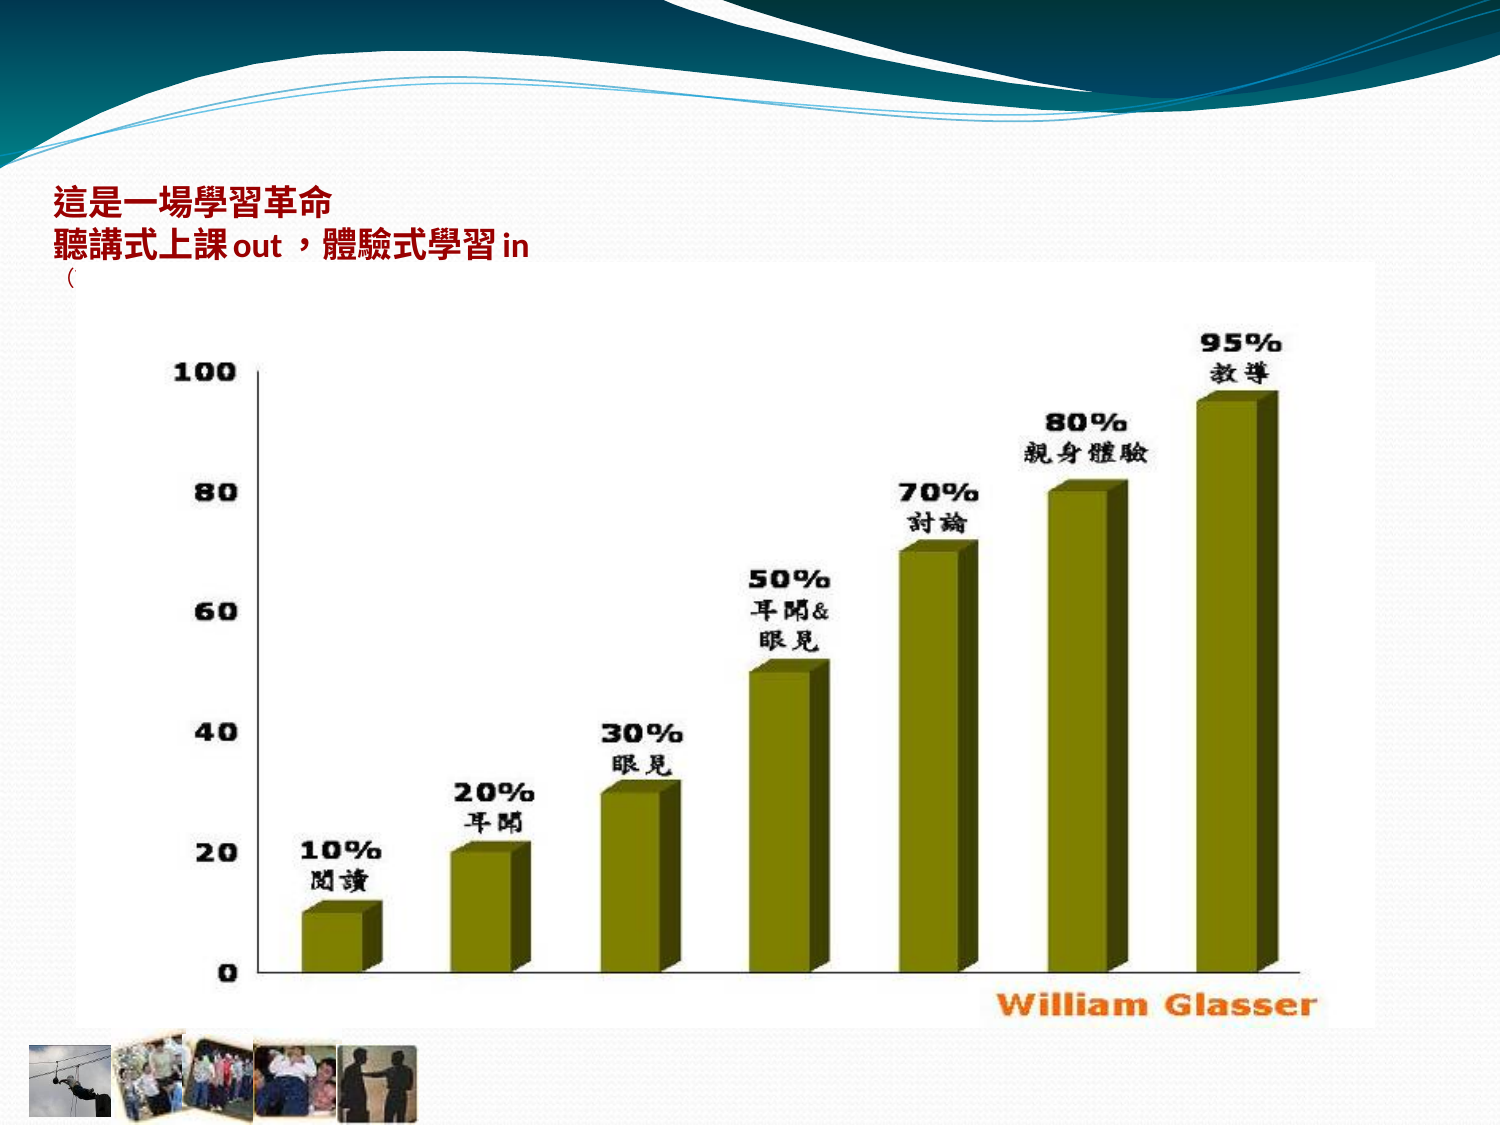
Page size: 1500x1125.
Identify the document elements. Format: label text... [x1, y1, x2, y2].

title 這是一場學習革命 聽講式上課out，體驗式學習in （商業週刊1061期） [53, 172, 1142, 291]
picture [76, 262, 1375, 1028]
